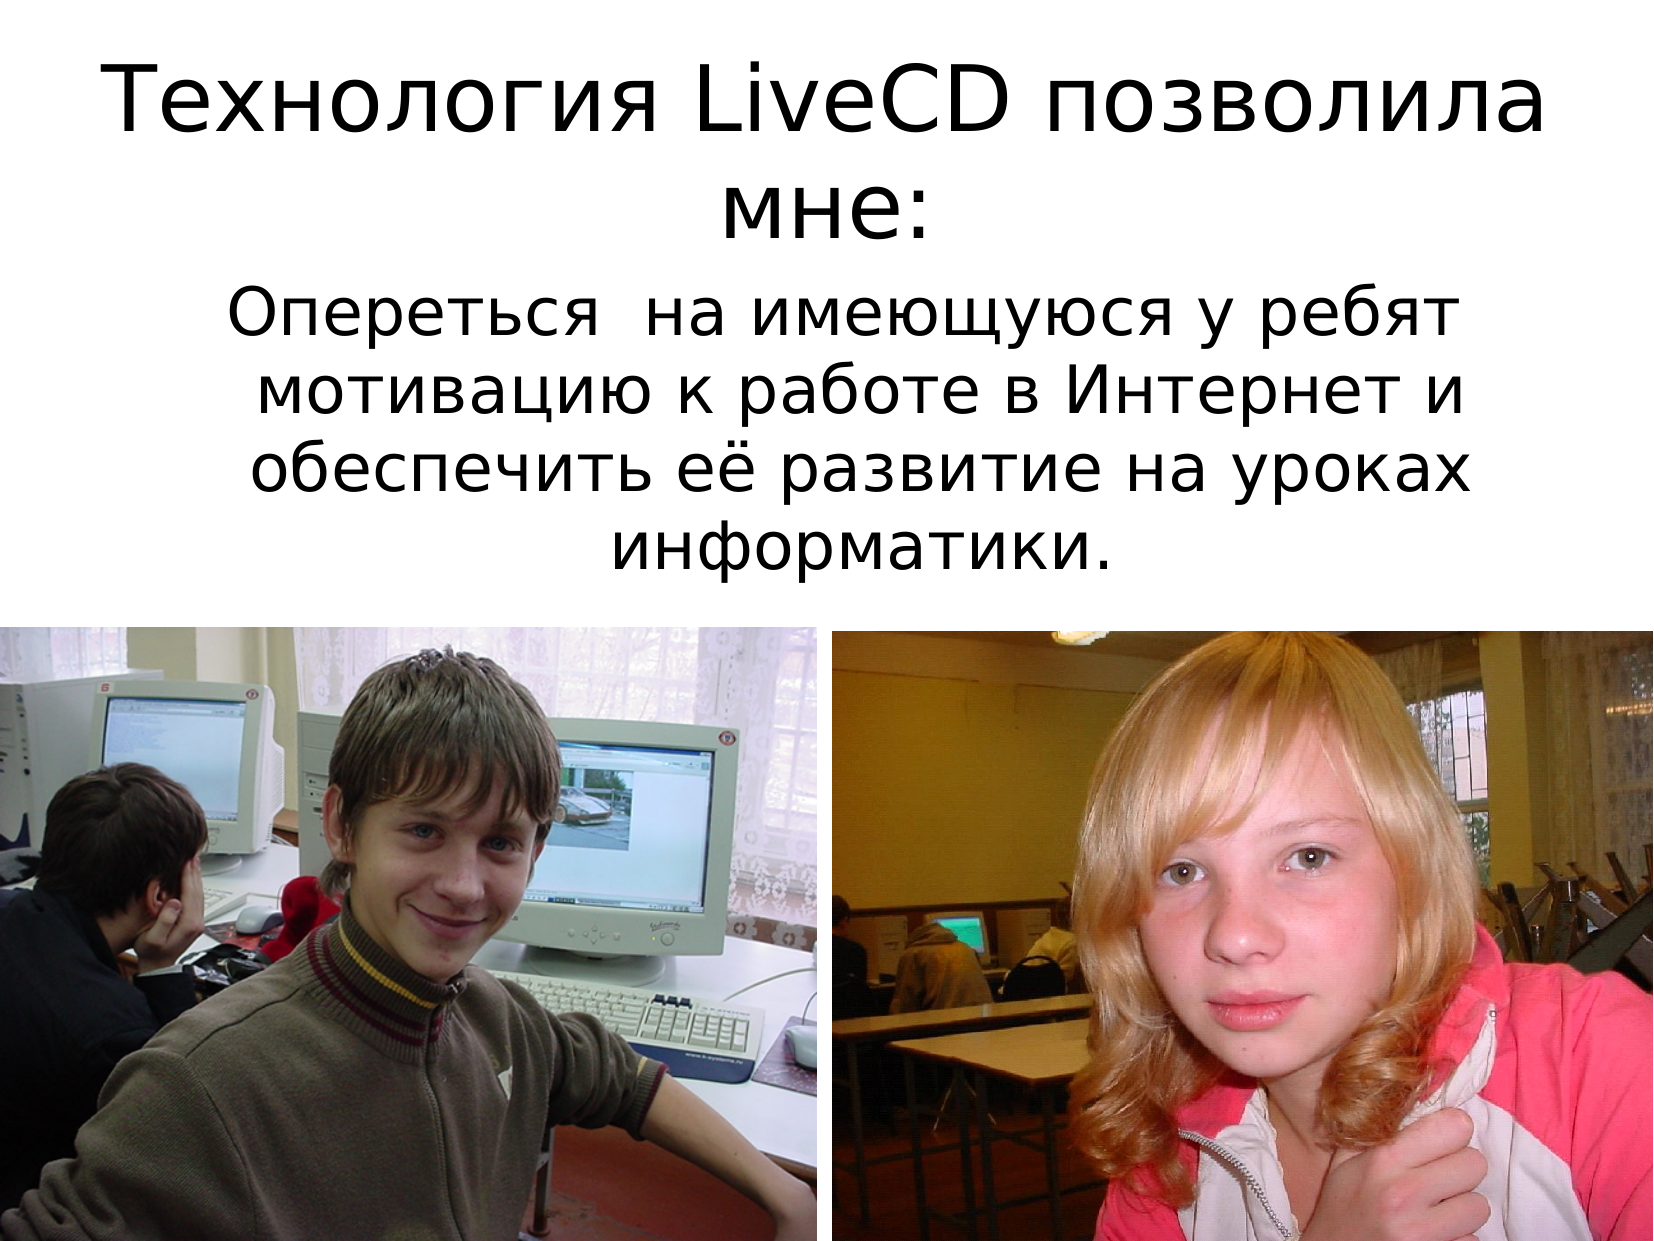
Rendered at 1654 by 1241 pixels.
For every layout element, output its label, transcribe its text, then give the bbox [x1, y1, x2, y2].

title Технология LiveCD позволила мне: [82, 45, 1571, 261]
picture [832, 631, 1653, 1241]
picture [0, 627, 817, 1241]
subtitle Опереться на имеющуюся у ребят мотивацию к работе в Интернет и обеспечить её развитие на уроках информатики. [82, 273, 1571, 585]
